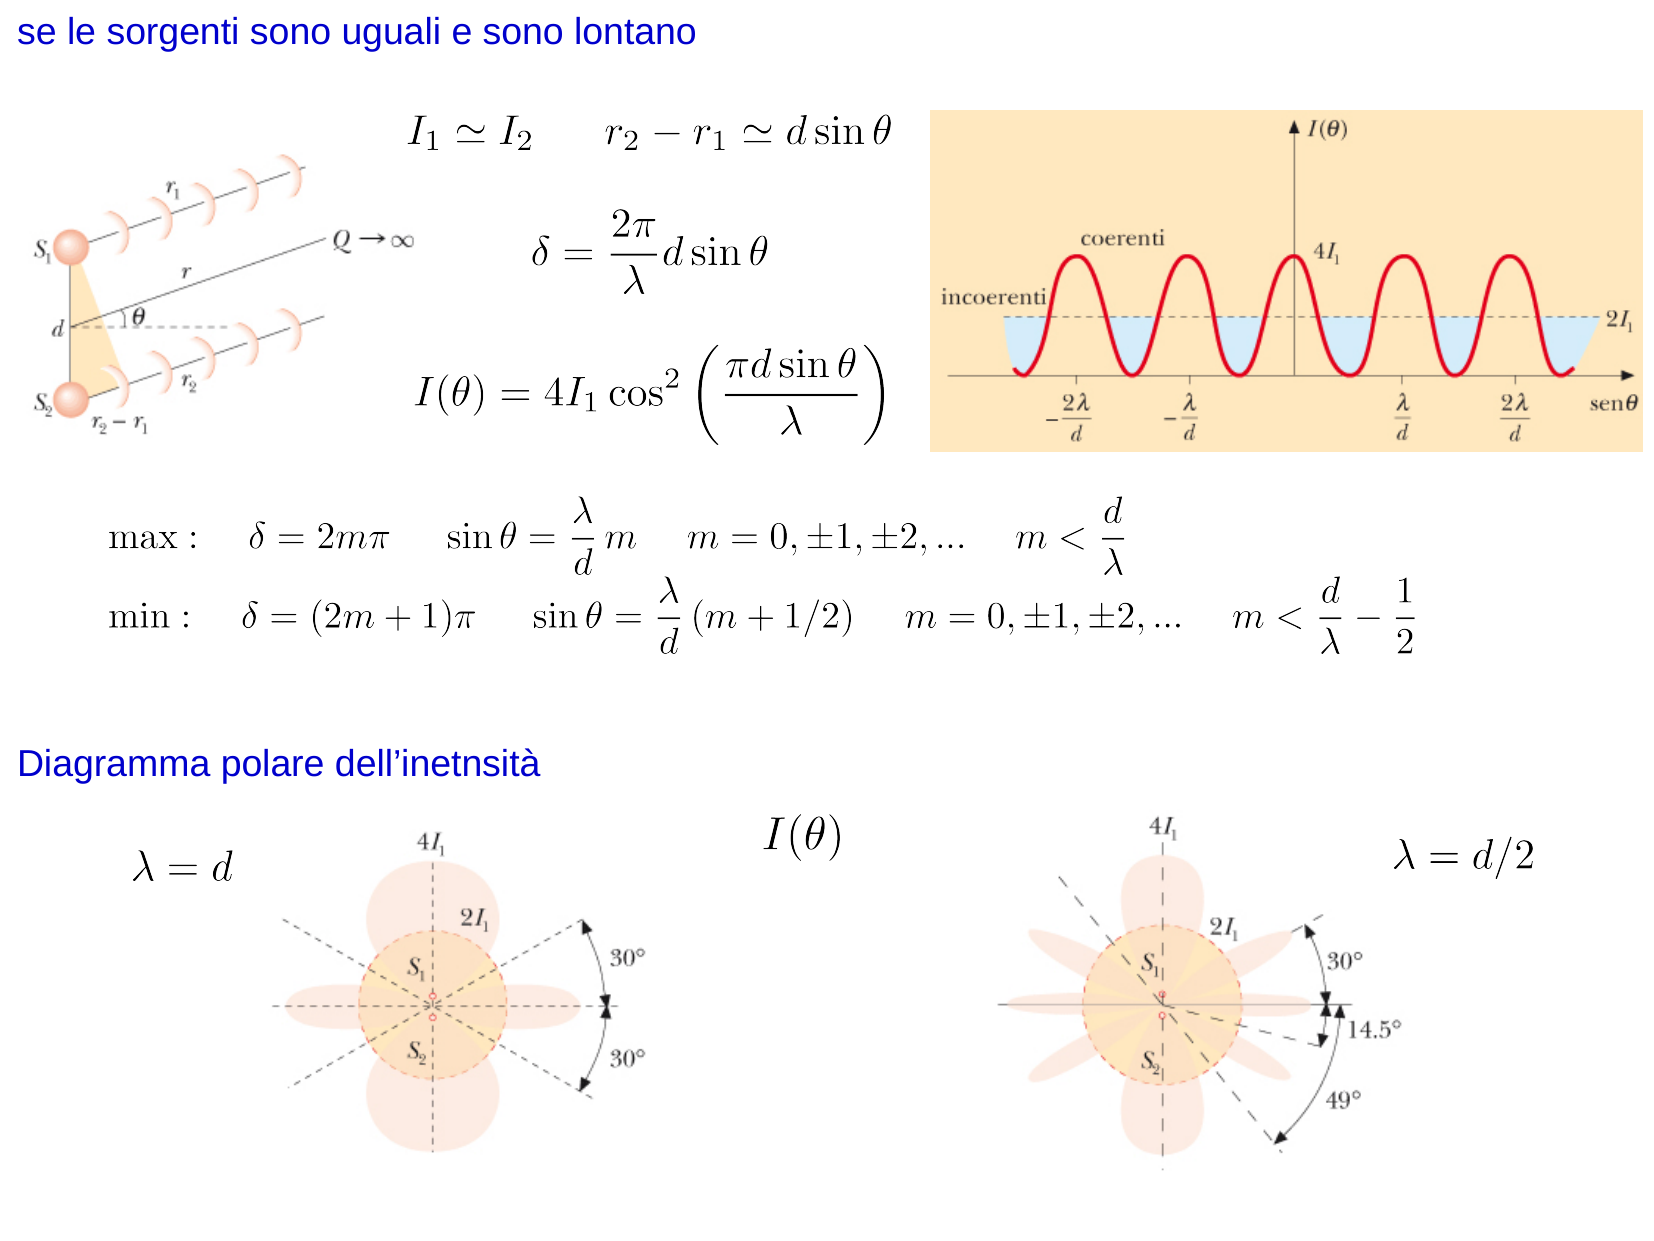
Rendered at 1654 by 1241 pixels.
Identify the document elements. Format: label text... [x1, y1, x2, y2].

picture [263, 818, 658, 1162]
picture [987, 808, 1534, 1172]
picture [763, 814, 841, 861]
picture [133, 848, 234, 881]
picture [109, 494, 1415, 654]
text_box Diagramma polare dell’inetnsità [2, 735, 721, 793]
text_box se le sorgenti sono uguali e sono lontano [2, 3, 721, 61]
picture [930, 110, 1643, 452]
picture [24, 114, 893, 445]
picture [532, 208, 768, 294]
